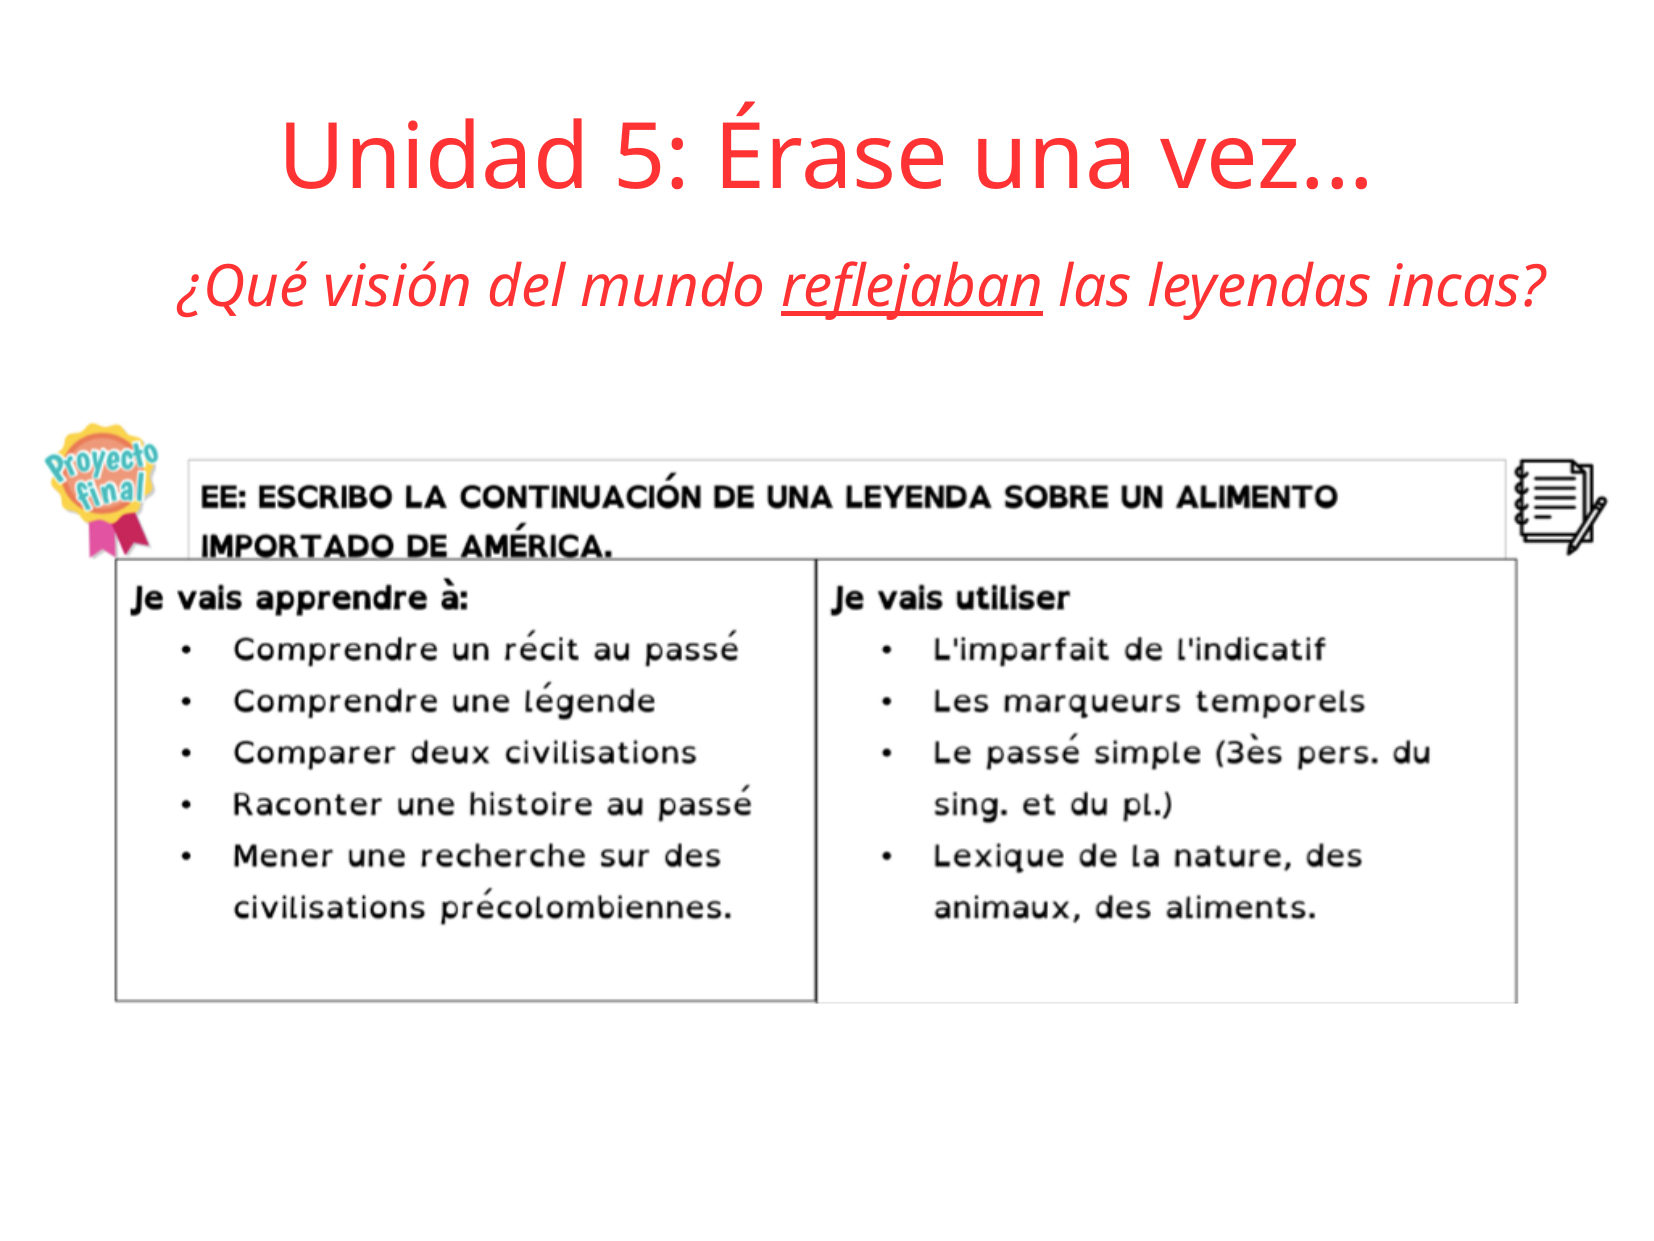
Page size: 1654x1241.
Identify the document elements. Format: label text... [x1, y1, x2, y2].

picture [23, 397, 1628, 1040]
title Unidad 5: Érase una vez... [82, 49, 1571, 244]
list ¿Qué visión del mundo reflejaban las leyendas incas? [23, 244, 1630, 1063]
